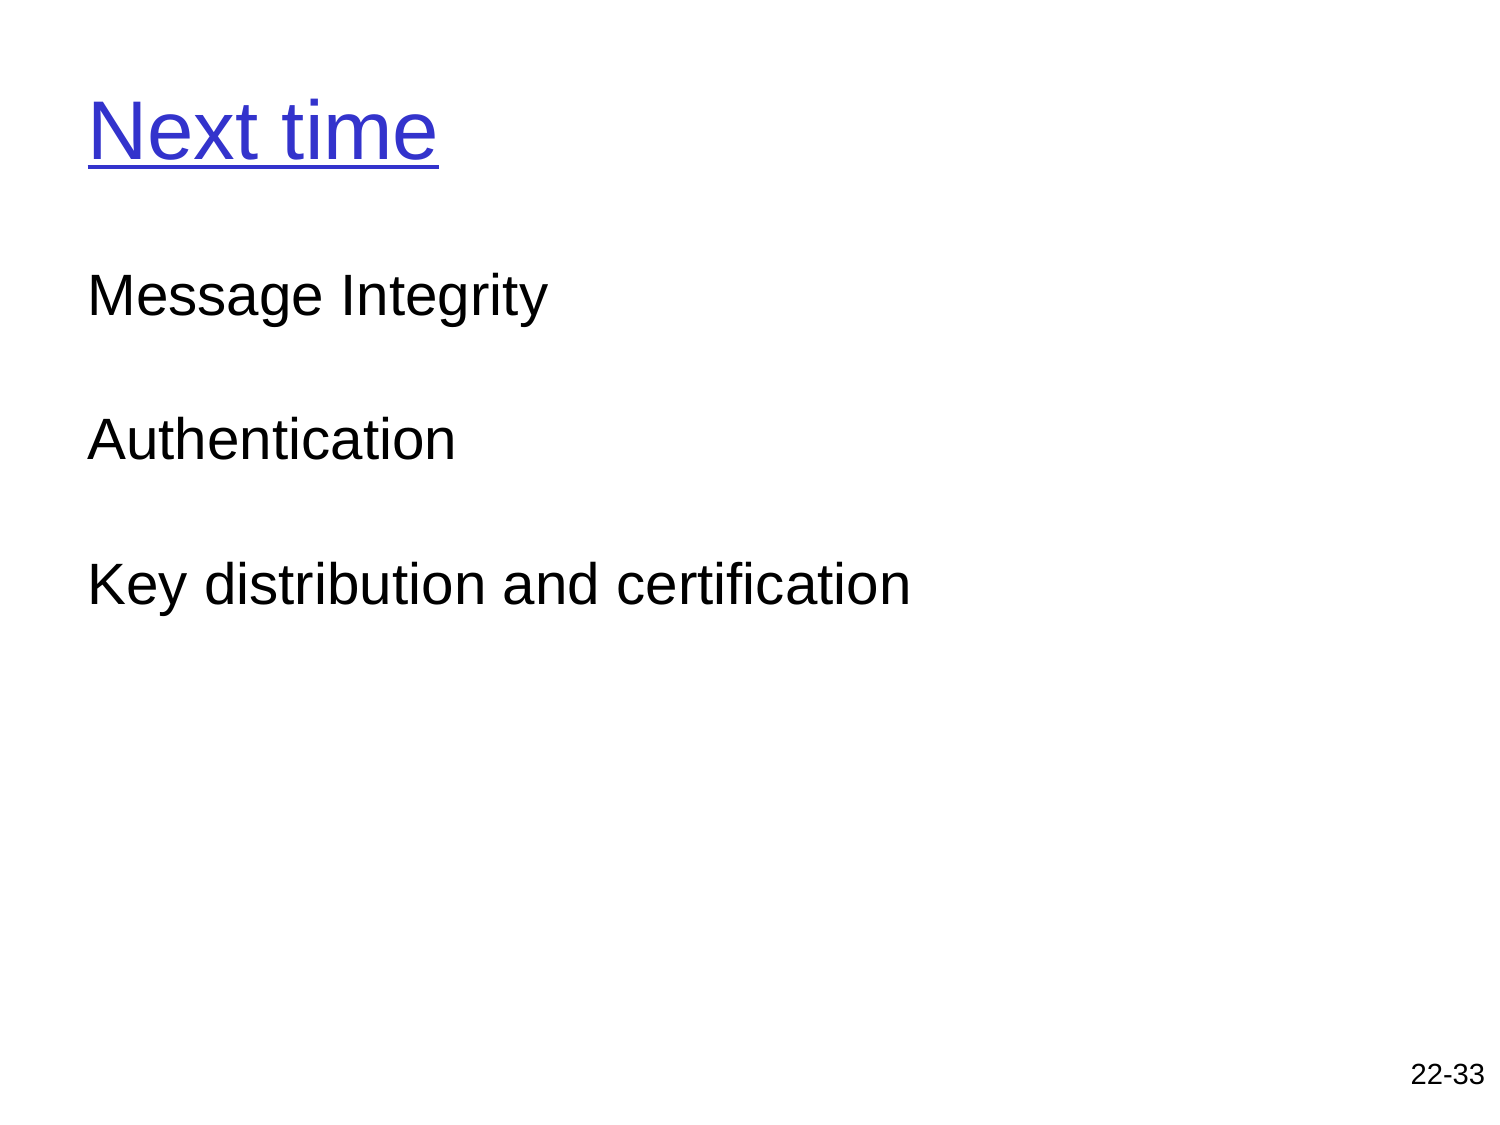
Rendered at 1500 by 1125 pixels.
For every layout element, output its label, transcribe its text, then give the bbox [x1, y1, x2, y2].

title Next time [87, 23, 1363, 239]
list Message Integrity Authentication Key distribution and certification [87, 262, 1363, 1026]
